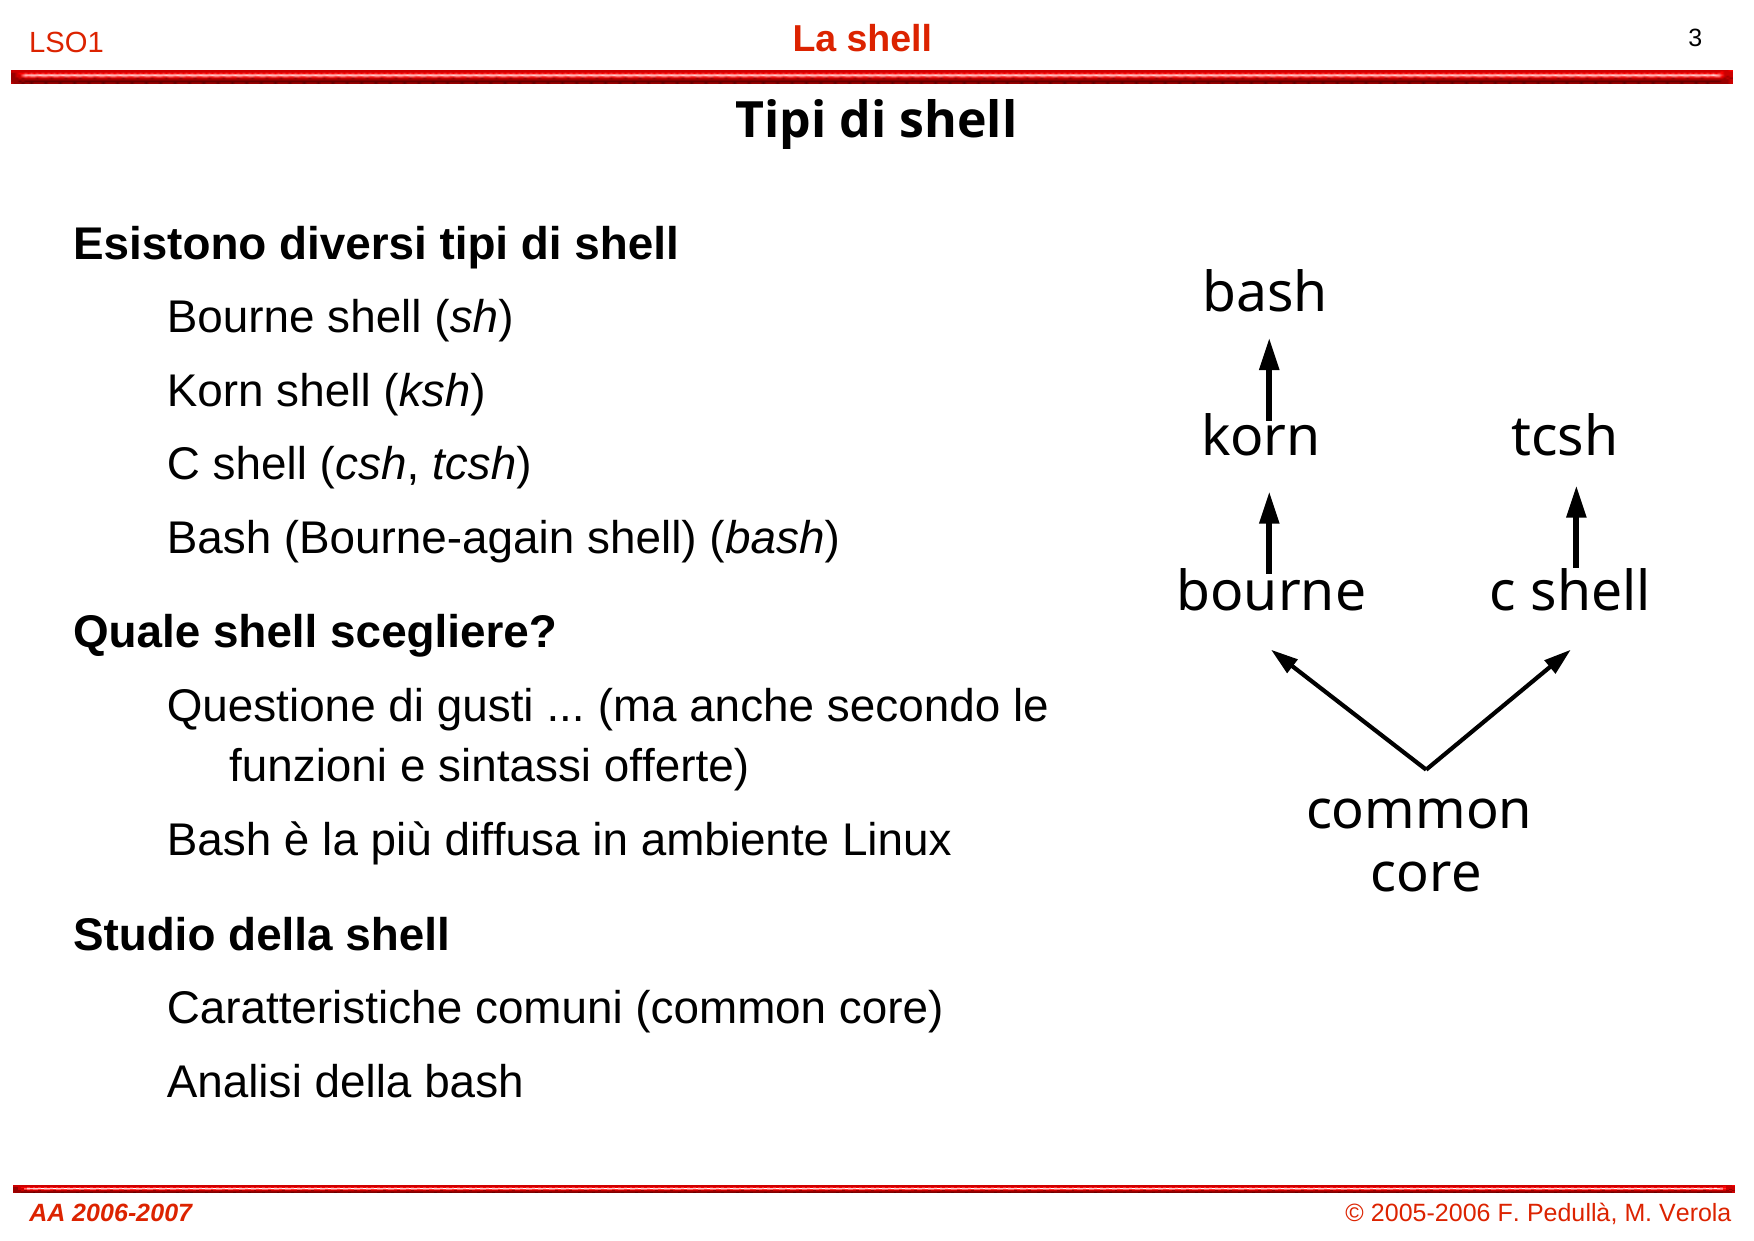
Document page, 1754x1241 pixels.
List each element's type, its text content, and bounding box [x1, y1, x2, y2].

title Tipi di shell [703, 72, 1050, 168]
text_box c shell [1465, 551, 1675, 651]
picture [13, 1185, 1735, 1193]
text_box bourne [1160, 551, 1383, 651]
text_box korn [1182, 395, 1340, 495]
picture [11, 70, 1733, 84]
text_box common core [1232, 769, 1620, 926]
text_box tcsh [1487, 395, 1643, 495]
list Esistono diversi tipi di shell Bourne shell (sh) Korn shell (ksh) C shell (csh, tcsh) Bash (Bourne-again shell) (bash) Quale shell scegliere? Questione di gusti ... (ma anche secondo le funzioni e sintassi offerte) Bash è la più diffusa in ambiente Linux Studio della shell Caratteristiche comuni (common core) Analisi della bash [58, 206, 1070, 1128]
text_box bash [1183, 251, 1346, 351]
